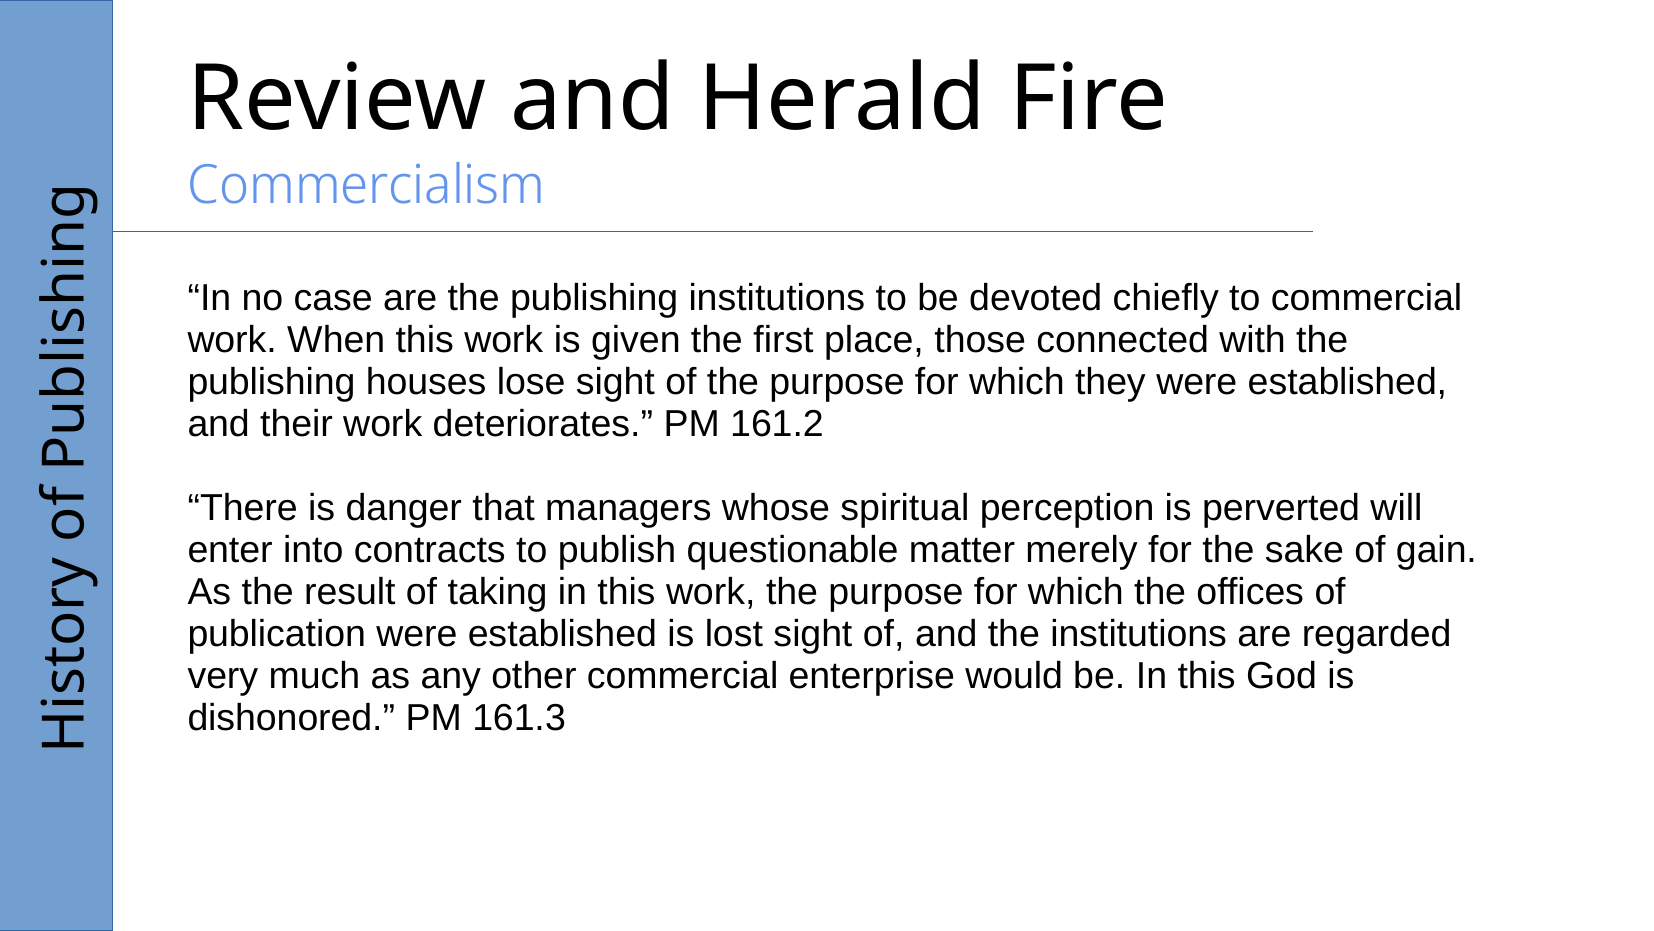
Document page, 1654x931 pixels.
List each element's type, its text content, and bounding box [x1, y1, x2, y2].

title Review and Herald Fire [187, 33, 1571, 125]
text_box “In no case are the publishing institutions to be devoted chiefly to commercial work. When this work is given the first place, those connected with the publishing houses lose sight of the purpose for which they were established, and their work deteriorates.” PM 161.2 “There is danger that managers whose spiritual perception is perverted will enter into contracts to publish questionable matter merely for the sake of gain. As the result of taking in this work, the purpose for which the offices of publication were established is lost sight of, and the institutions are regarded very much as any other commercial enterprise would be. In this God is dishonored.” PM 161.3 [187, 276, 1501, 865]
title Commercialism [187, 125, 1571, 239]
text_box History of Publishing [13, 37, 105, 901]
text_box [0, 0, 113, 931]
